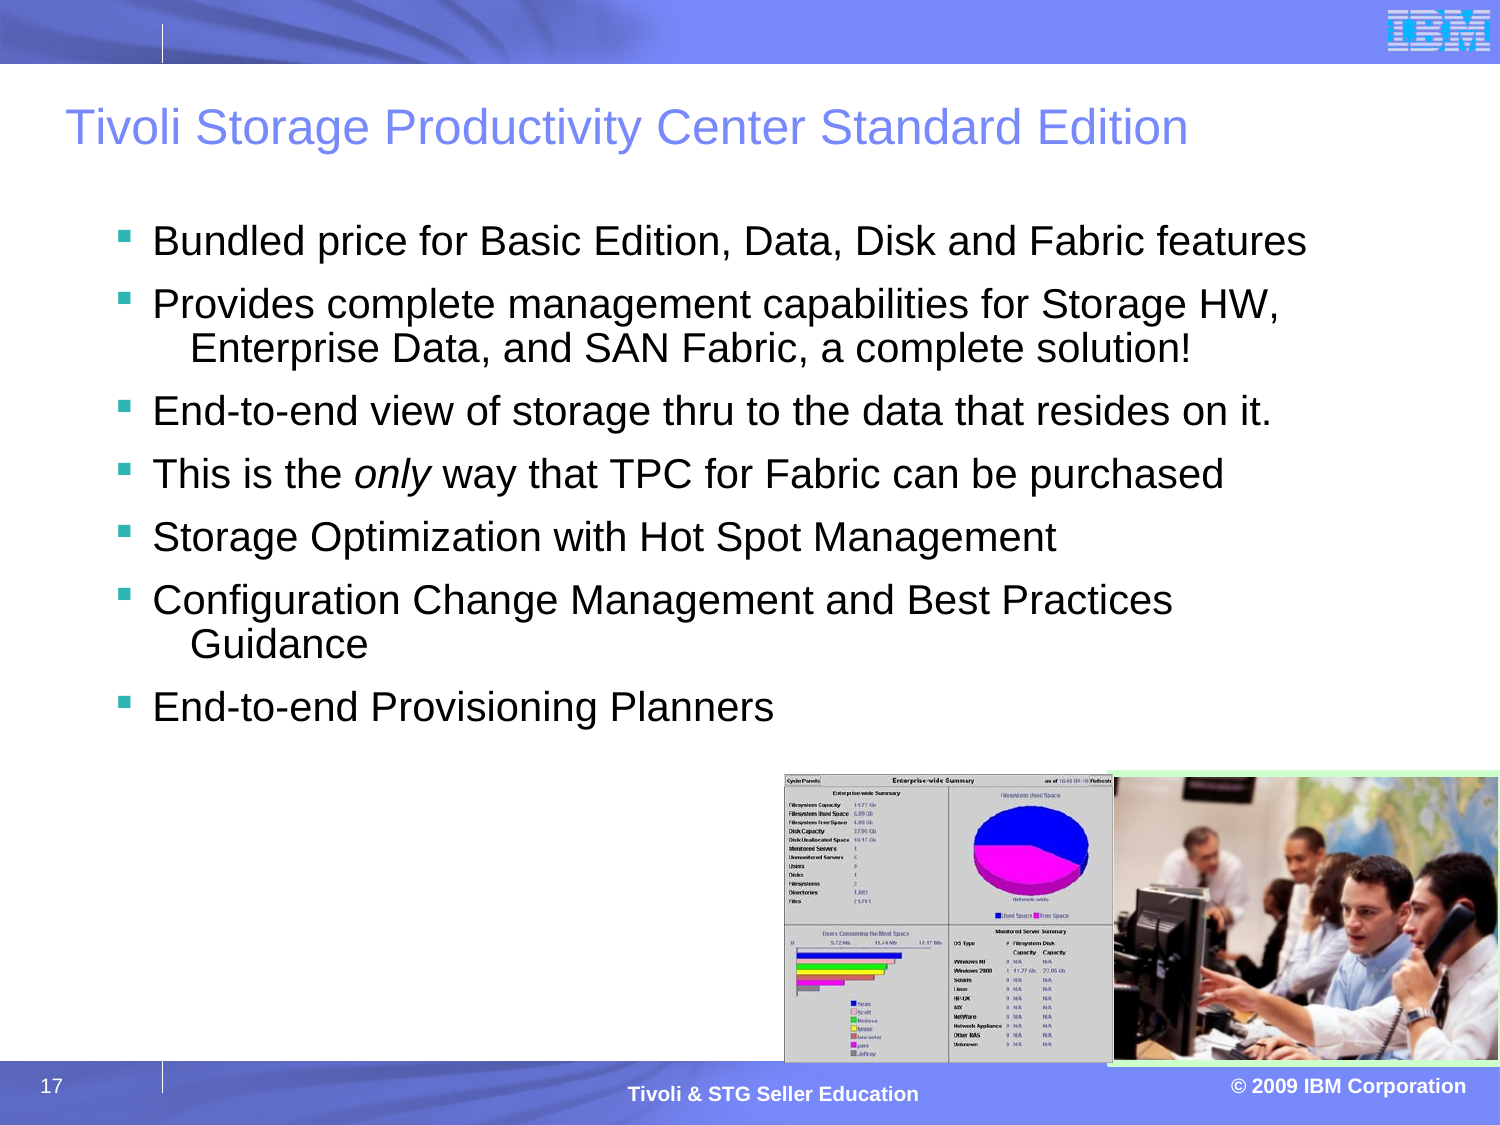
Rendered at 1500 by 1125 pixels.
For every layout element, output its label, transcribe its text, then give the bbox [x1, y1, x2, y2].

title Tivoli Storage Productivity Center Standard Edition [50, 80, 1403, 163]
picture [1114, 777, 1498, 1060]
text_box 1 [25, 1066, 101, 1120]
picture [0, 0, 1500, 64]
list Bundled price for Basic Edition, Data, Disk and Fabric features Provides complete management capabilities for Storage HW, Enterprise Data, and SAN Fabric, a complete solution! End-to-end view of storage thru to the data that resides on it. This is the only way that TPC for Fabric can be purchased Storage Optimization with Hot Spot Management Configuration Change Management and Best Practices Guidance End-to-end Provisioning Planners [99, 212, 1376, 853]
picture [0, 774, 1500, 1125]
